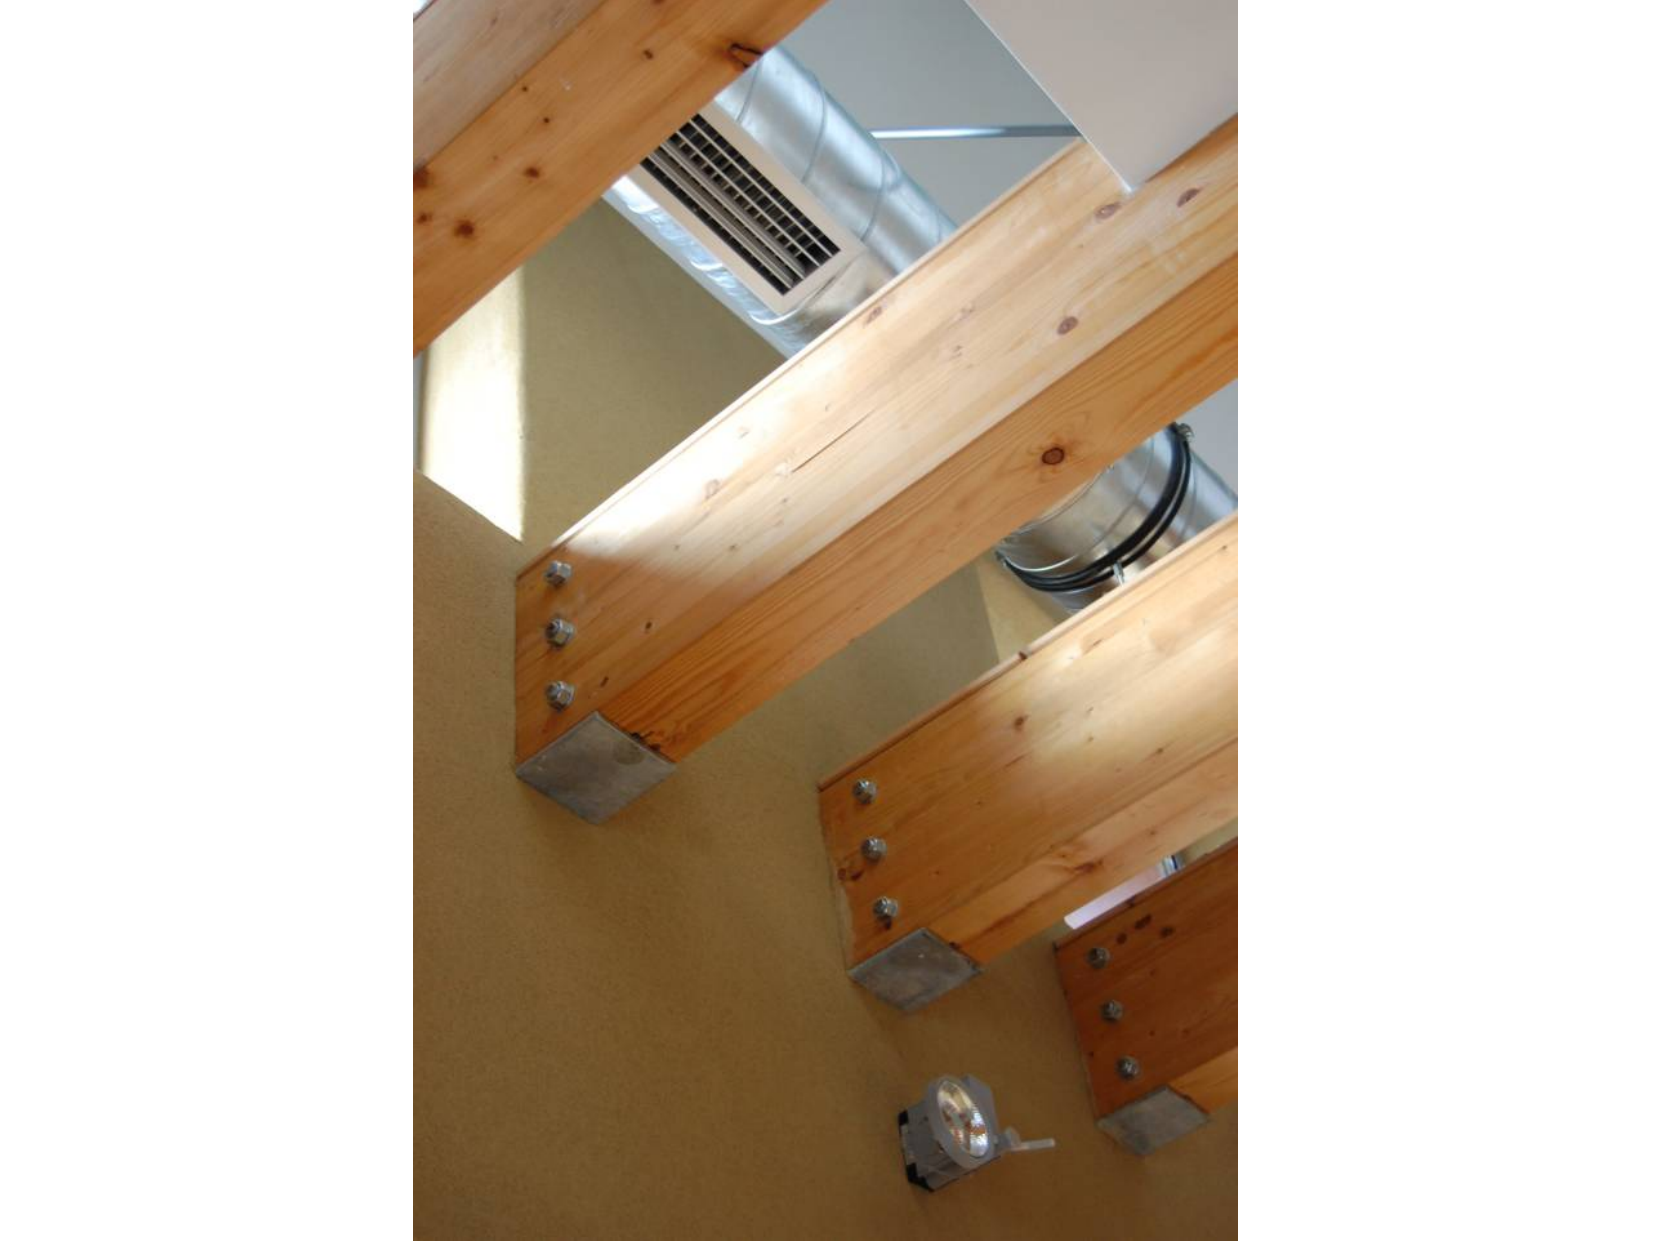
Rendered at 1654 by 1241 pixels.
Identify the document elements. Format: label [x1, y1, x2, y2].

picture [413, 0, 1238, 1241]
